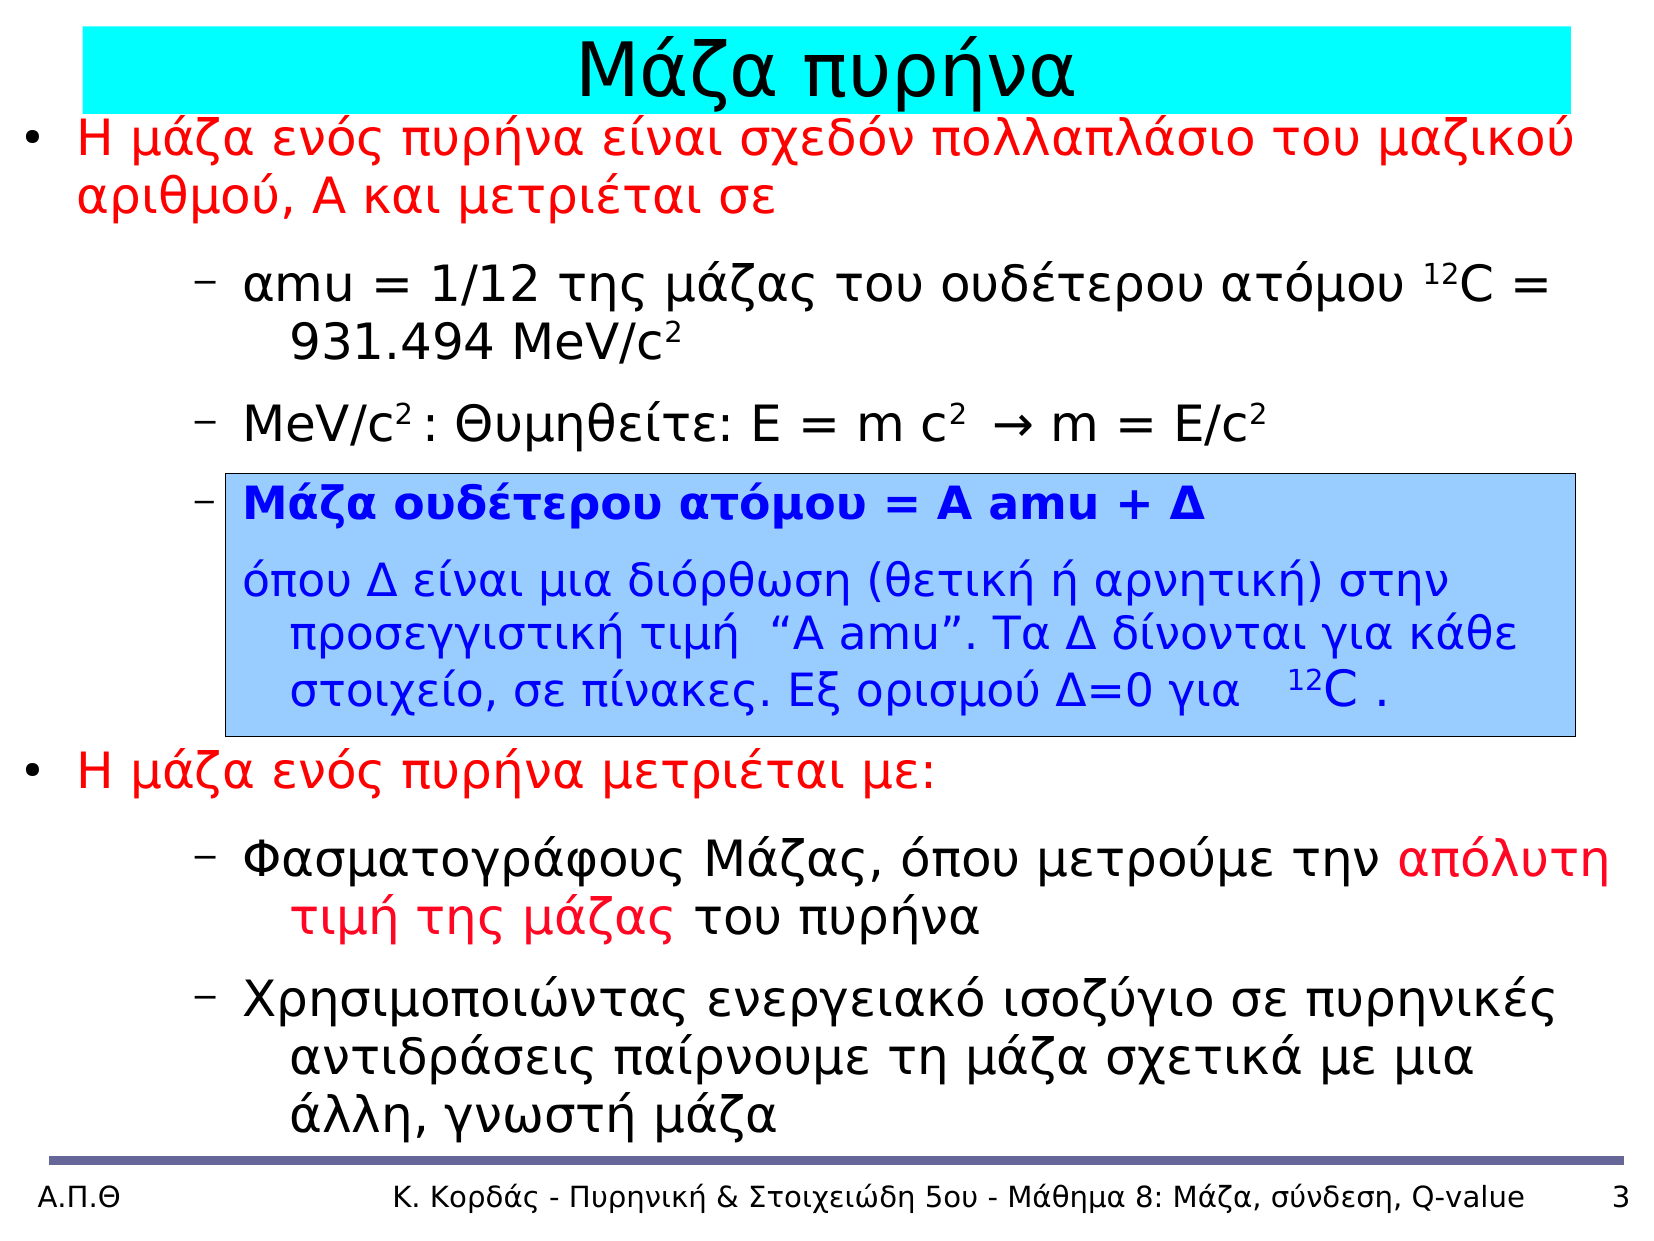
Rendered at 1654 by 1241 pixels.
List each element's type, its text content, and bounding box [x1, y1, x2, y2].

title Μάζα πυρήνα [82, 26, 1571, 108]
list Η μάζα ενός πυρήνα είναι σχεδόν πολλαπλάσιο του μαζικού αριθμού, Α και μετριέται σε αmu = 1/12 της μάζας του ουδέτερου ατόμου 12C = 931.494 ΜeV/c2 ΜeV/c2 : Θυμηθείτε: Ε = m c2 → m = E/c2 Μάζα ουδέτερου ατόμου = Α amu + Δ όπου Δ είναι μια διόρθωση (θετική ή αρνητική) στην προσεγγιστική τιμή “Α amu”. Τα Δ δίνονται για κάθε στοιχείο, σε πίνακες. Εξ ορισμού Δ=0 για 12C . Η μάζα ενός πυρήνα μετριέται με: Φασματογράφους Μάζας, όπου μετρούμε την απόλυτη τιμή της μάζας του πυρήνα Χρησιμοποιώντας ενεργειακό ισοζύγιο σε πυρηνικές αντιδράσεις παίρνουμε τη μάζα σχετικά με μια άλλη, γνωστή μάζα [5, 108, 1630, 1241]
